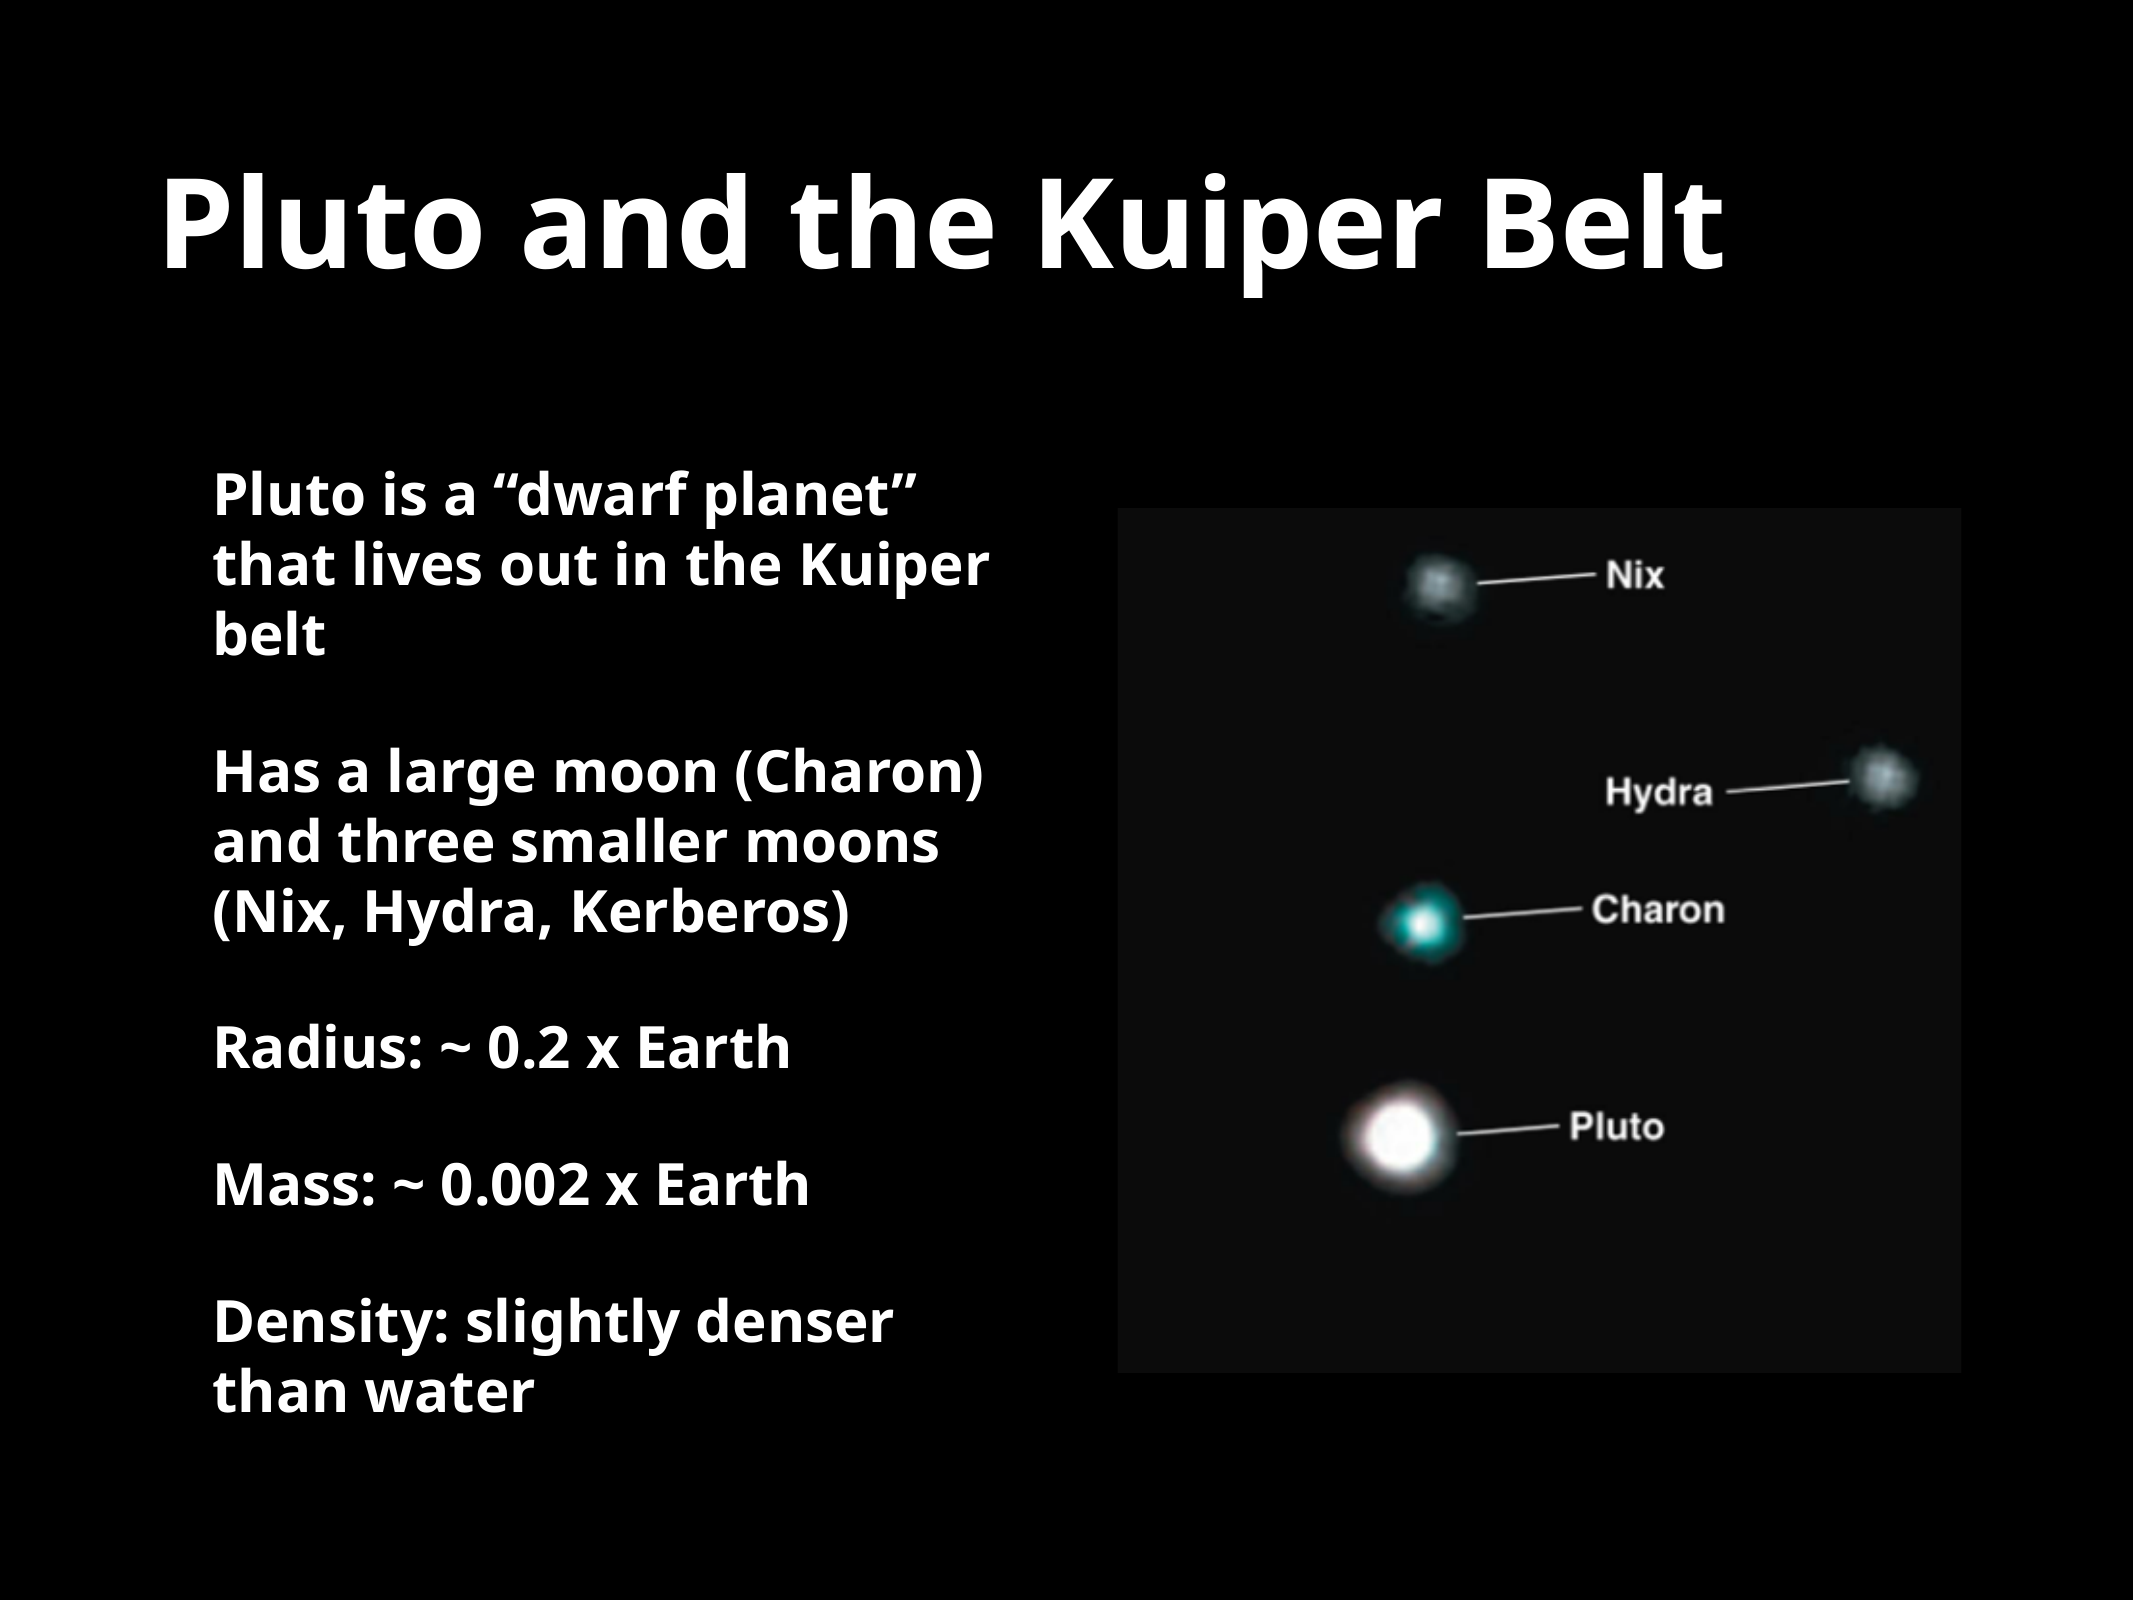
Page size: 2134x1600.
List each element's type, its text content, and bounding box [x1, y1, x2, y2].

list Pluto is a “dwarf planet” that lives out in the Kuiper belt Has a large moon (Charon) and three smaller moons (Nix, Hydra, Kerberos) Radius: ~ 0.2 x Earth Mass: ~ 0.002 x Earth Density: slightly denser than water [156, 425, 1032, 1457]
picture [1117, 508, 1962, 1373]
title Pluto and the Kuiper Belt [156, 41, 1978, 396]
